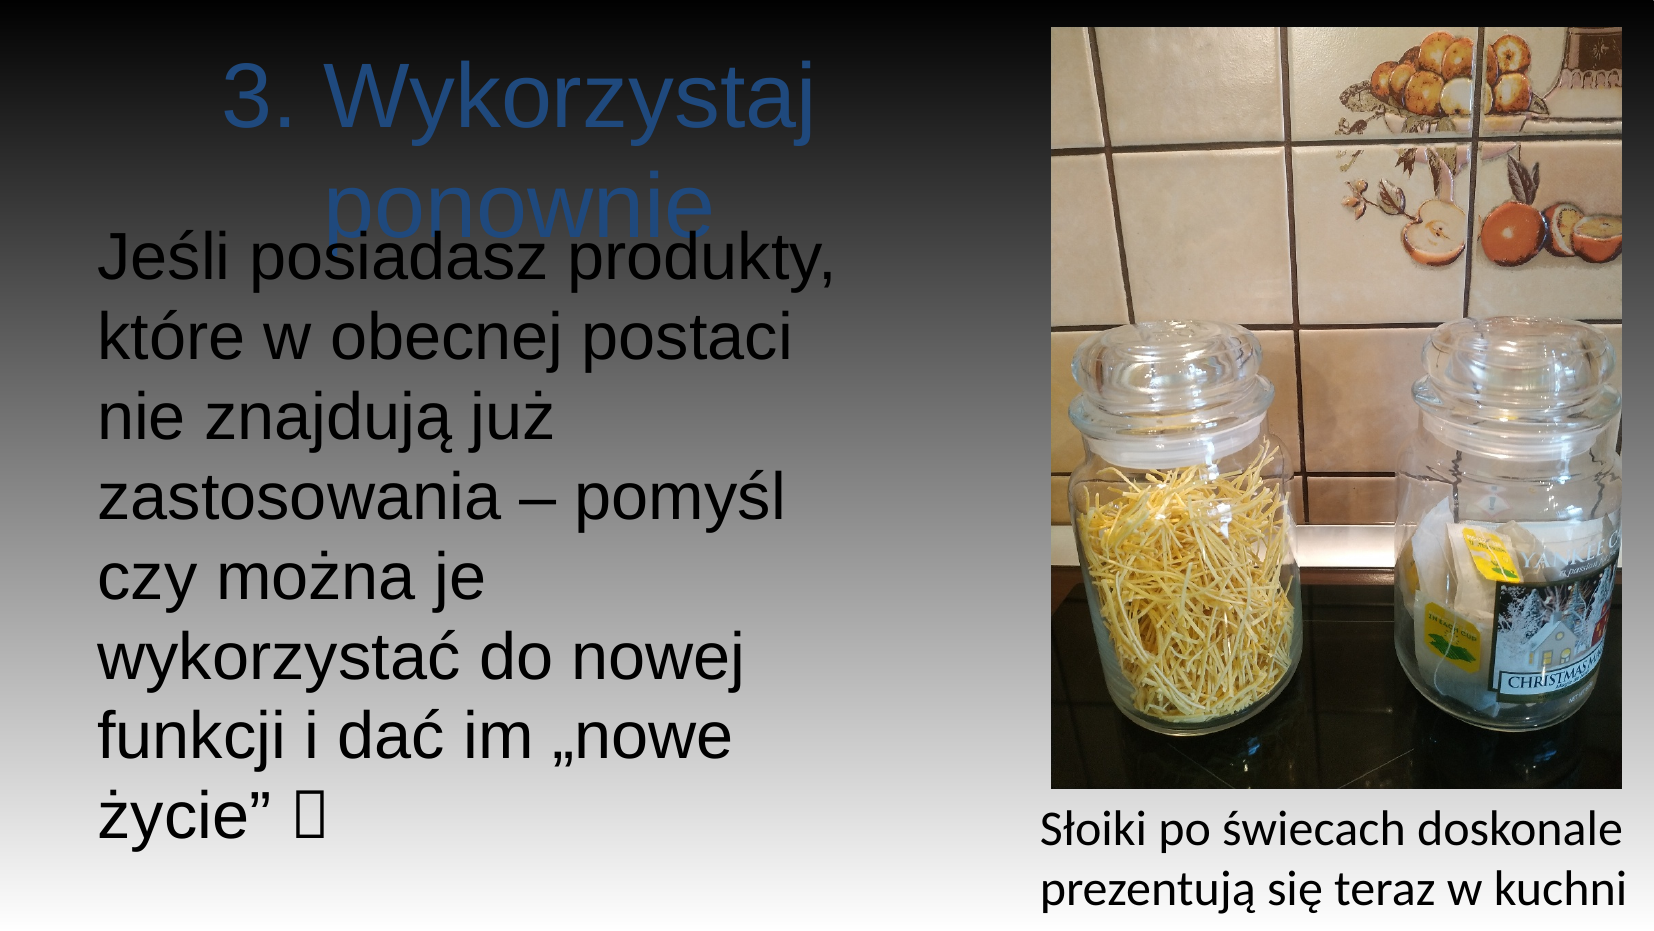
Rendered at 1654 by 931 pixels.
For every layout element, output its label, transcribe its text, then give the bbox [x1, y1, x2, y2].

list Jeśli posiadasz produkty, które w obecnej postaci nie znajdują już zastosowania – pomyśl czy można je wykorzystać do nowej funkcji i dać im „nowe życie”  [82, 205, 863, 745]
title 3. Wykorzystaj ponownie [11, 28, 1028, 184]
picture [1051, 27, 1622, 788]
text_box Słoiki po świecach doskonale prezentują się teraz w kuchni [1025, 788, 1648, 924]
